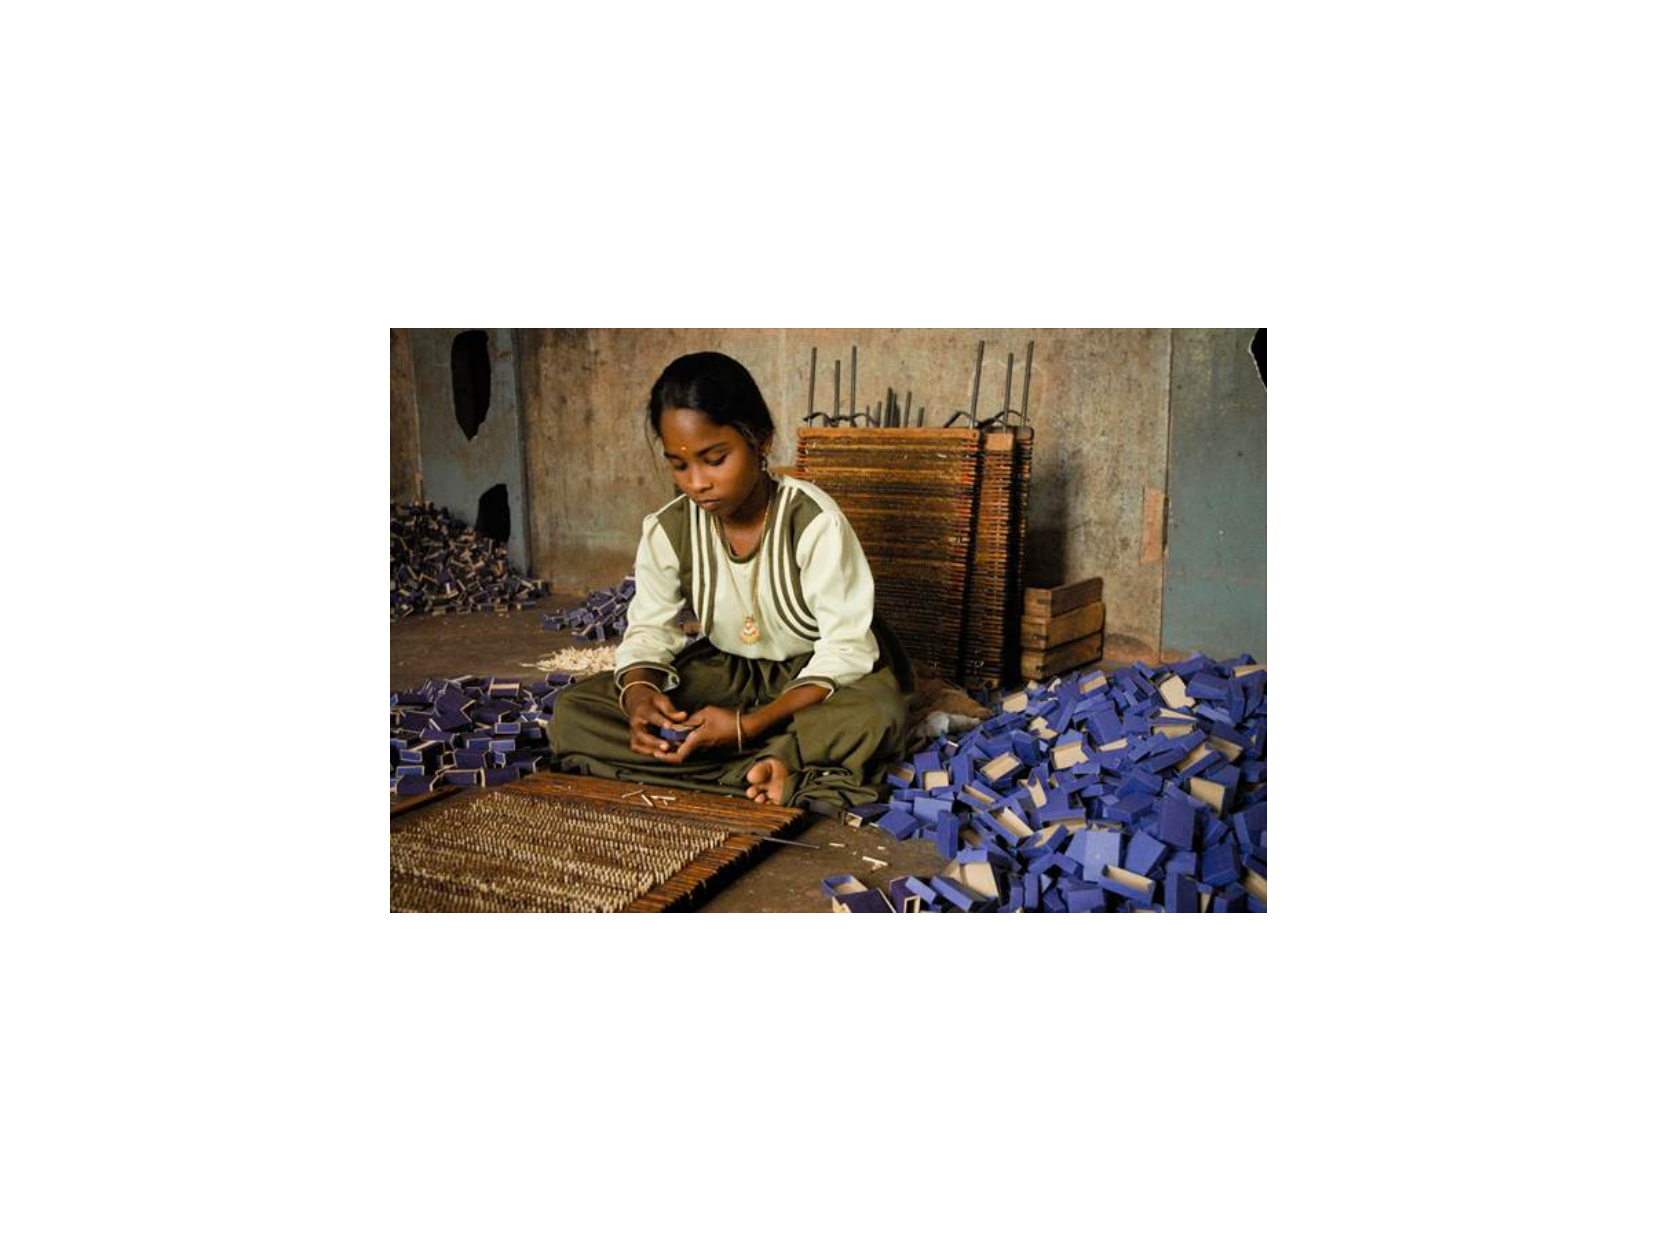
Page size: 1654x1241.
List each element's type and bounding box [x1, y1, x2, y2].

picture [390, 328, 1267, 914]
